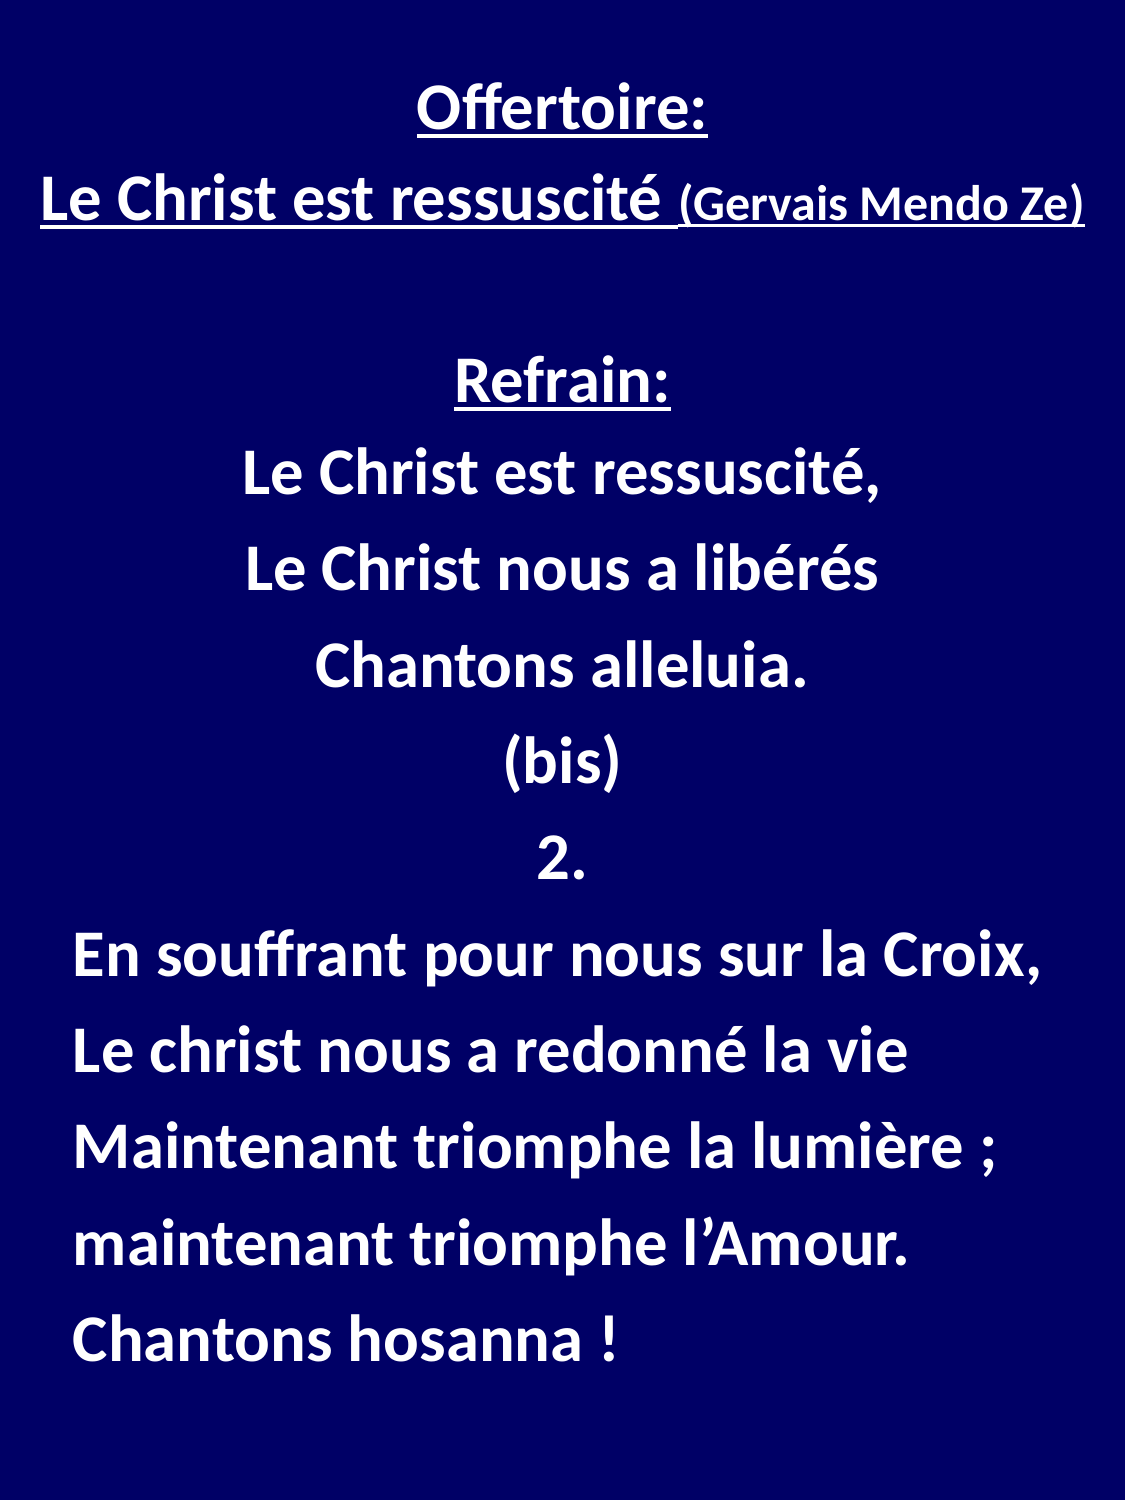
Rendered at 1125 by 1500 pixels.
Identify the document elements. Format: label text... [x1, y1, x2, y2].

text_box Offertoire: Le Christ est ressuscité (Gervais Mendo Ze) Refrain: Le Christ est ressuscité, Le Christ nous a libérés Chantons alleluia. (bis) 2. En souffrant pour nous sur la Croix, Le christ nous a redonné la vie Maintenant triomphe la lumière ; maintenant triomphe l’Amour. Chantons hosanna ! [13, 47, 1112, 1454]
